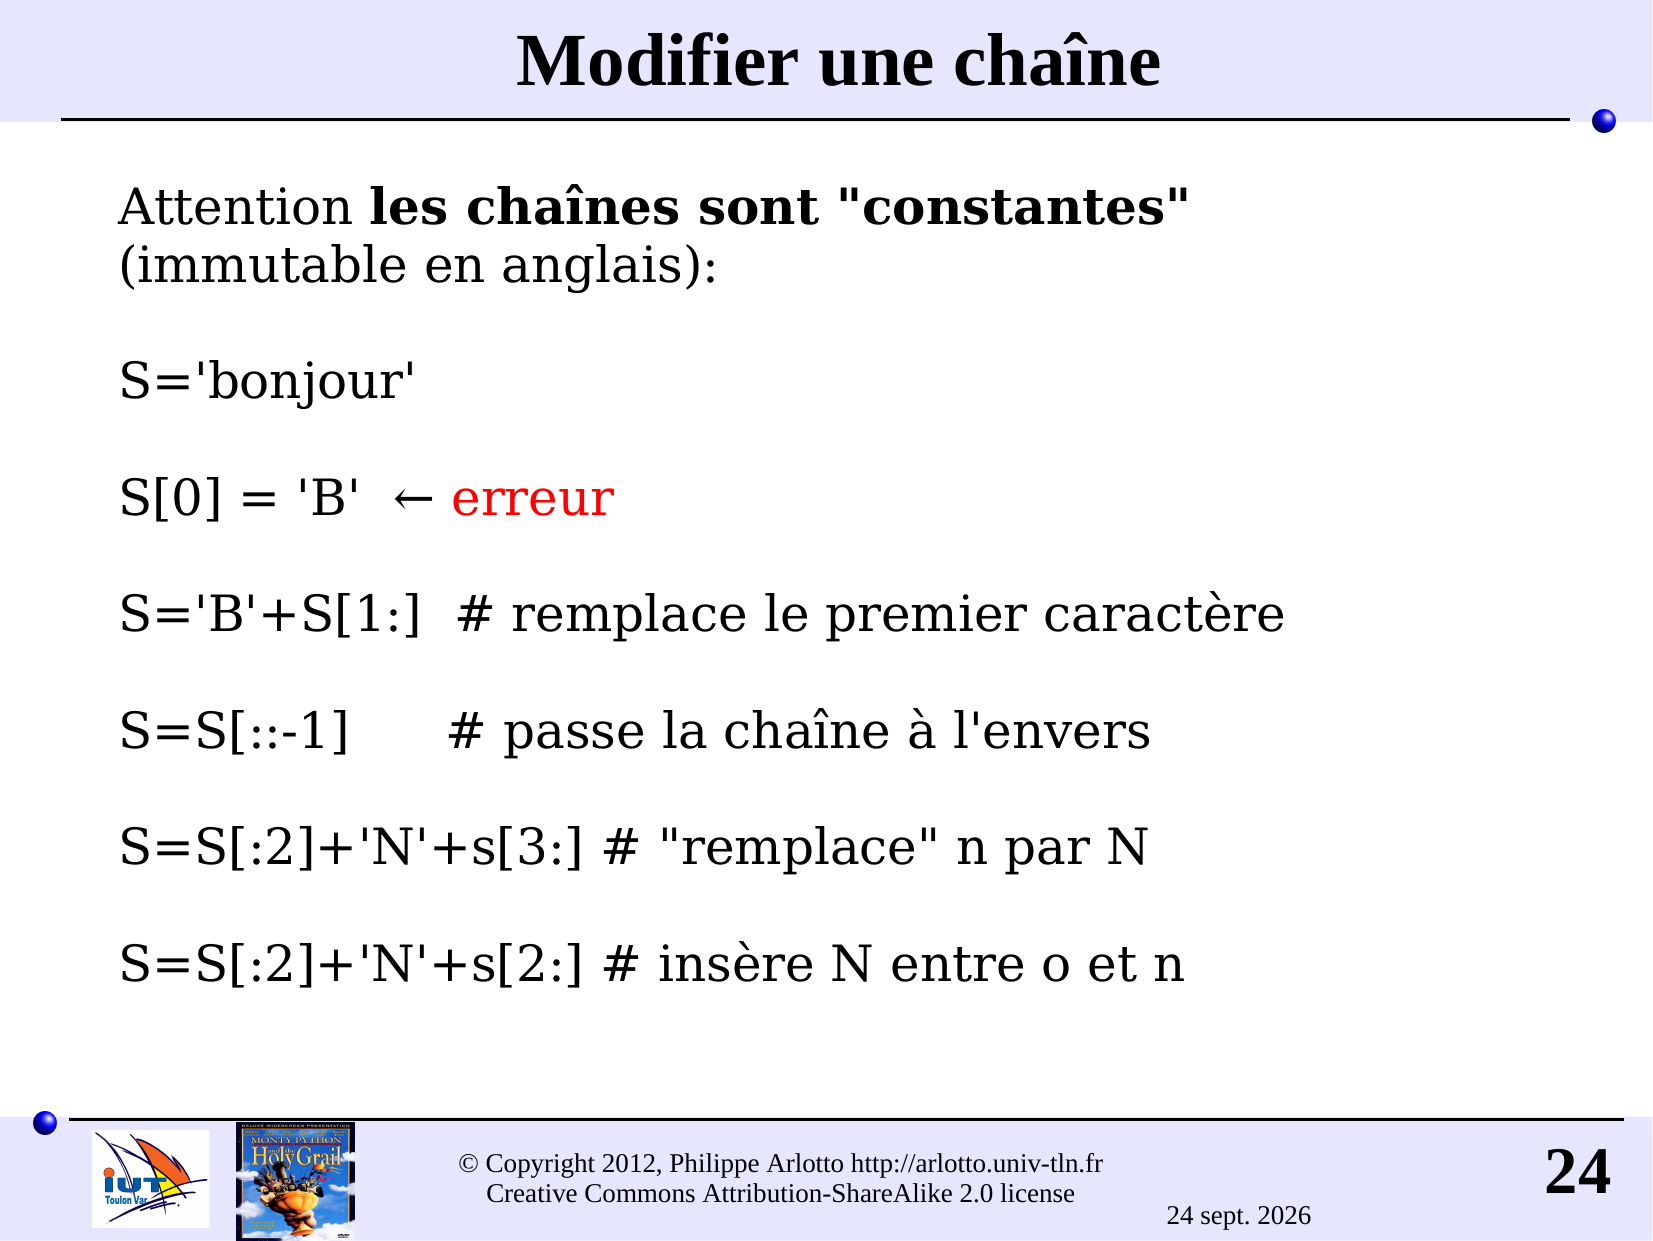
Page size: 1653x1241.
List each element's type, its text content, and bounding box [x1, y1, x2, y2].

title Modifier une chaîne [95, 14, 1585, 107]
text_box Attention les chaînes sont "constantes" (immutable en anglais): S='bonjour' S[0] = 'B' ← erreur S='B'+S[1:] # remplace le premier caractère S=S[::-1] # passe la chaîne à l'envers S=S[:2]+'N'+s[3:] # "remplace" n par N S=S[:2]+'N'+s[2:] # insère N entre o et n [118, 177, 1288, 1110]
picture [236, 1122, 355, 1241]
